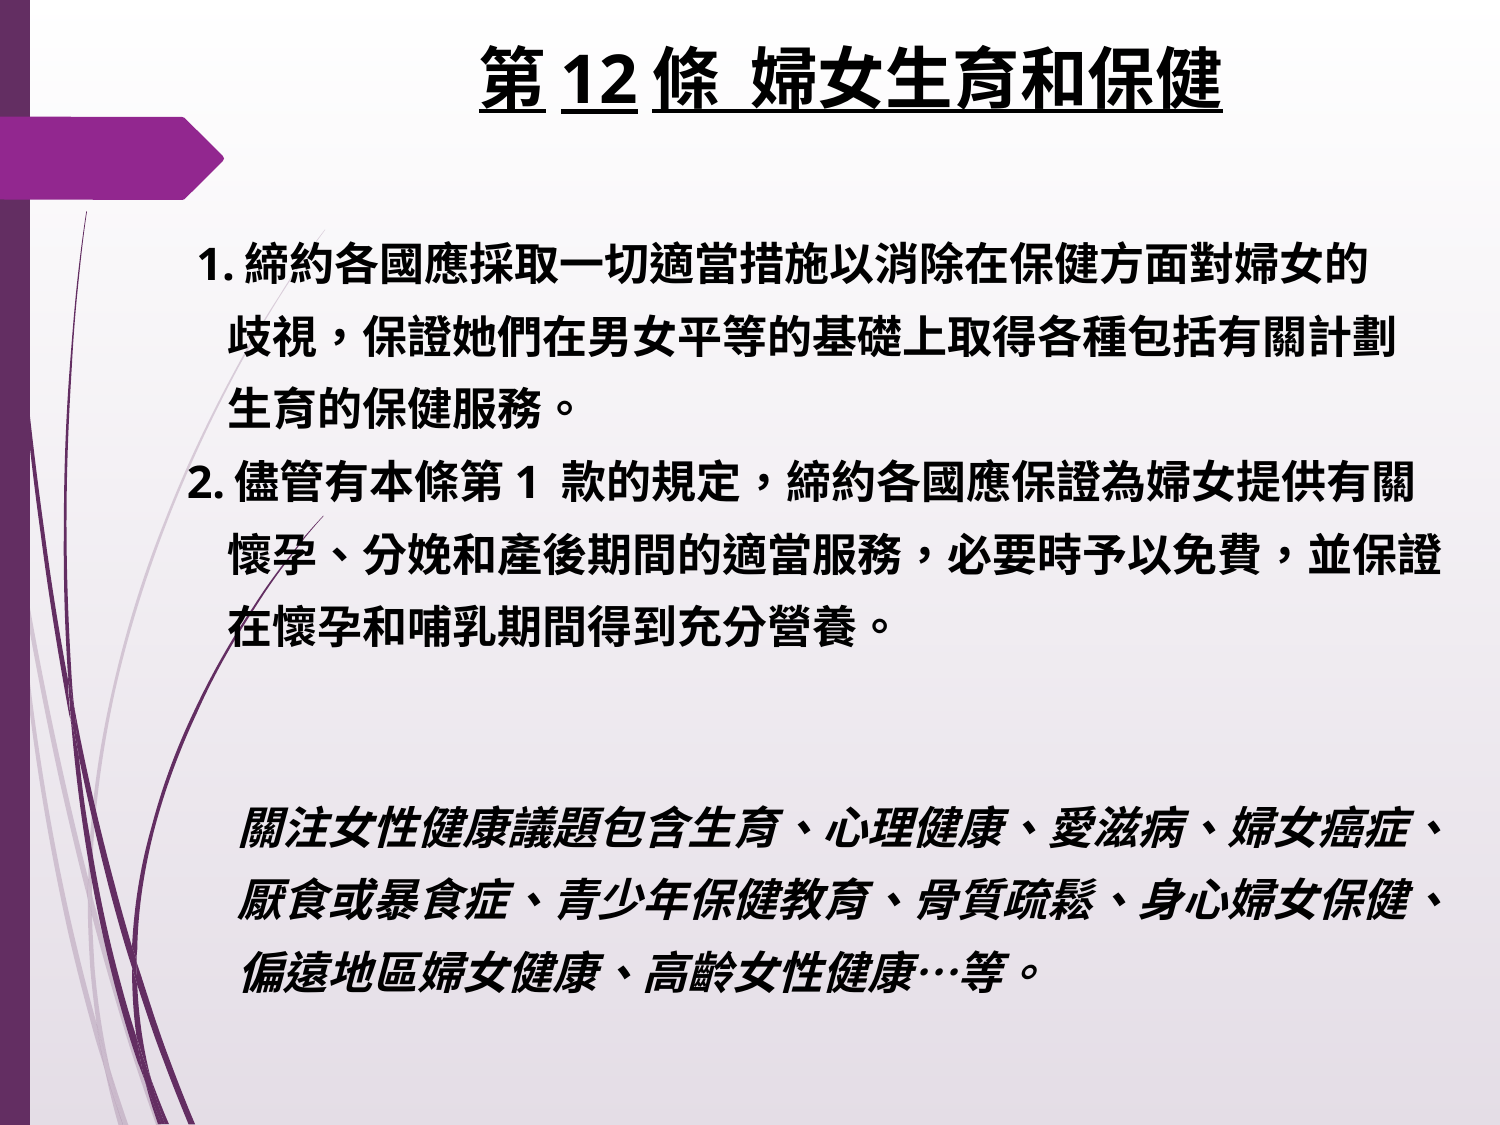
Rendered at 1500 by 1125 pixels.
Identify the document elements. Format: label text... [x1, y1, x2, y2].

list 第12條 婦女生育和保健 1.締約各國應採取一切適當措施以消除在保健方面對婦女的 歧視，保證她們在男女平等的基礎上取得各種包括有關計劃 生育的保健服務。 2.儘管有本條第1 款的規定，締約各國應保證為婦女提供有關 懷孕、分娩和產後期間的適當服務，必要時予以免費，並保證 在懷孕和哺乳期間得到充分營養。 關注女性健康議題包含生育、心理健康、愛滋病、婦女癌症、 厭食或暴食症、青少年保健教育、骨質疏鬆、身心婦女保健、 偏遠地區婦女健康、高齡女性健康…等。 [81, 28, 1500, 1088]
